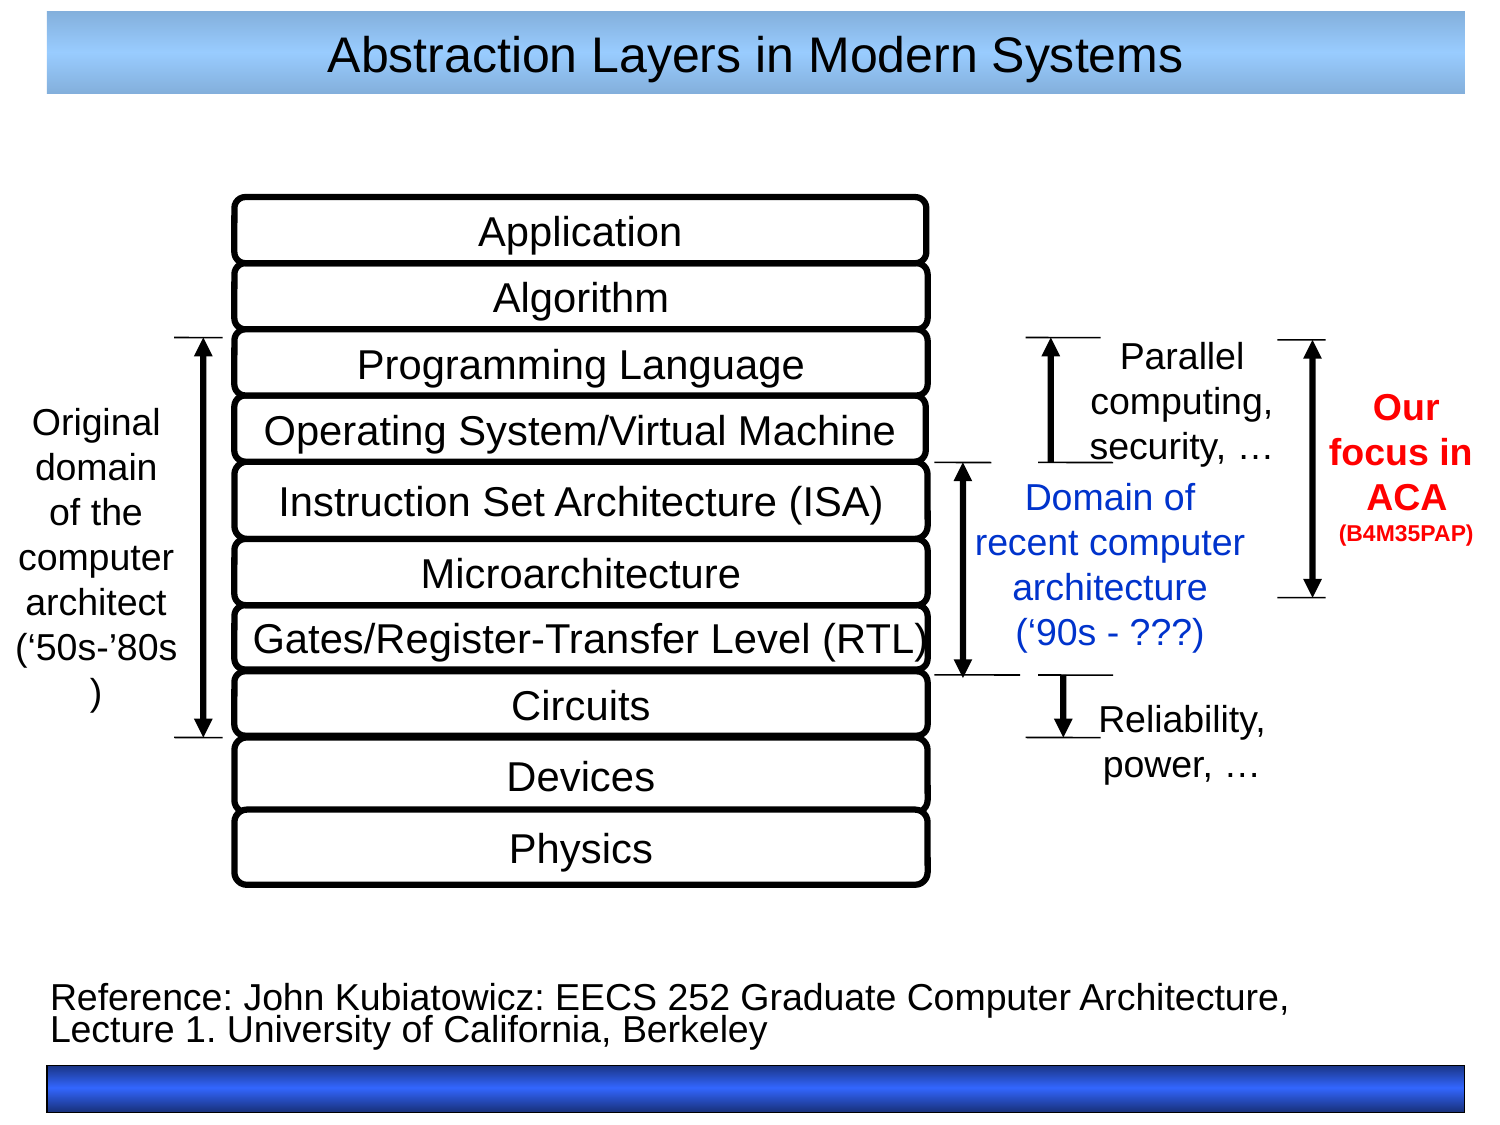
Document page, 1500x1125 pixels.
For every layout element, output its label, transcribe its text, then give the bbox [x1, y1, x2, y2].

text_box Parallel computing, security, … [1063, 325, 1301, 475]
text_box Application [234, 197, 927, 264]
text_box Instruction Set Architecture (ISA) [234, 462, 928, 539]
text_box Domain of recent computer architecture (‘90s - ???) [956, 465, 1264, 661]
title Abstraction Layers in Modern Systems [46, 11, 1465, 94]
text_box Microarchitecture [234, 538, 928, 606]
text_box Algorithm [234, 263, 928, 329]
text_box Reliability, power, … [1063, 687, 1301, 793]
text_box Reference: John Kubiatowicz: EECS 252 Graduate Computer Architecture, Lecture 1. University of California, Berkeley [35, 978, 1407, 1088]
text_box Gates/Register-Transfer Level (RTL) [234, 605, 928, 670]
text_box Operating System/Virtual Machine [234, 396, 926, 462]
text_box Our focus in ACA (B4M35PAP) [1312, 375, 1500, 554]
text_box Original domain of the computer architect (‘50s-’80s) [0, 390, 193, 721]
text_box Devices [234, 737, 928, 811]
text_box Circuits [234, 671, 928, 736]
text_box Physics [234, 809, 928, 885]
text_box Programming Language [234, 329, 928, 396]
